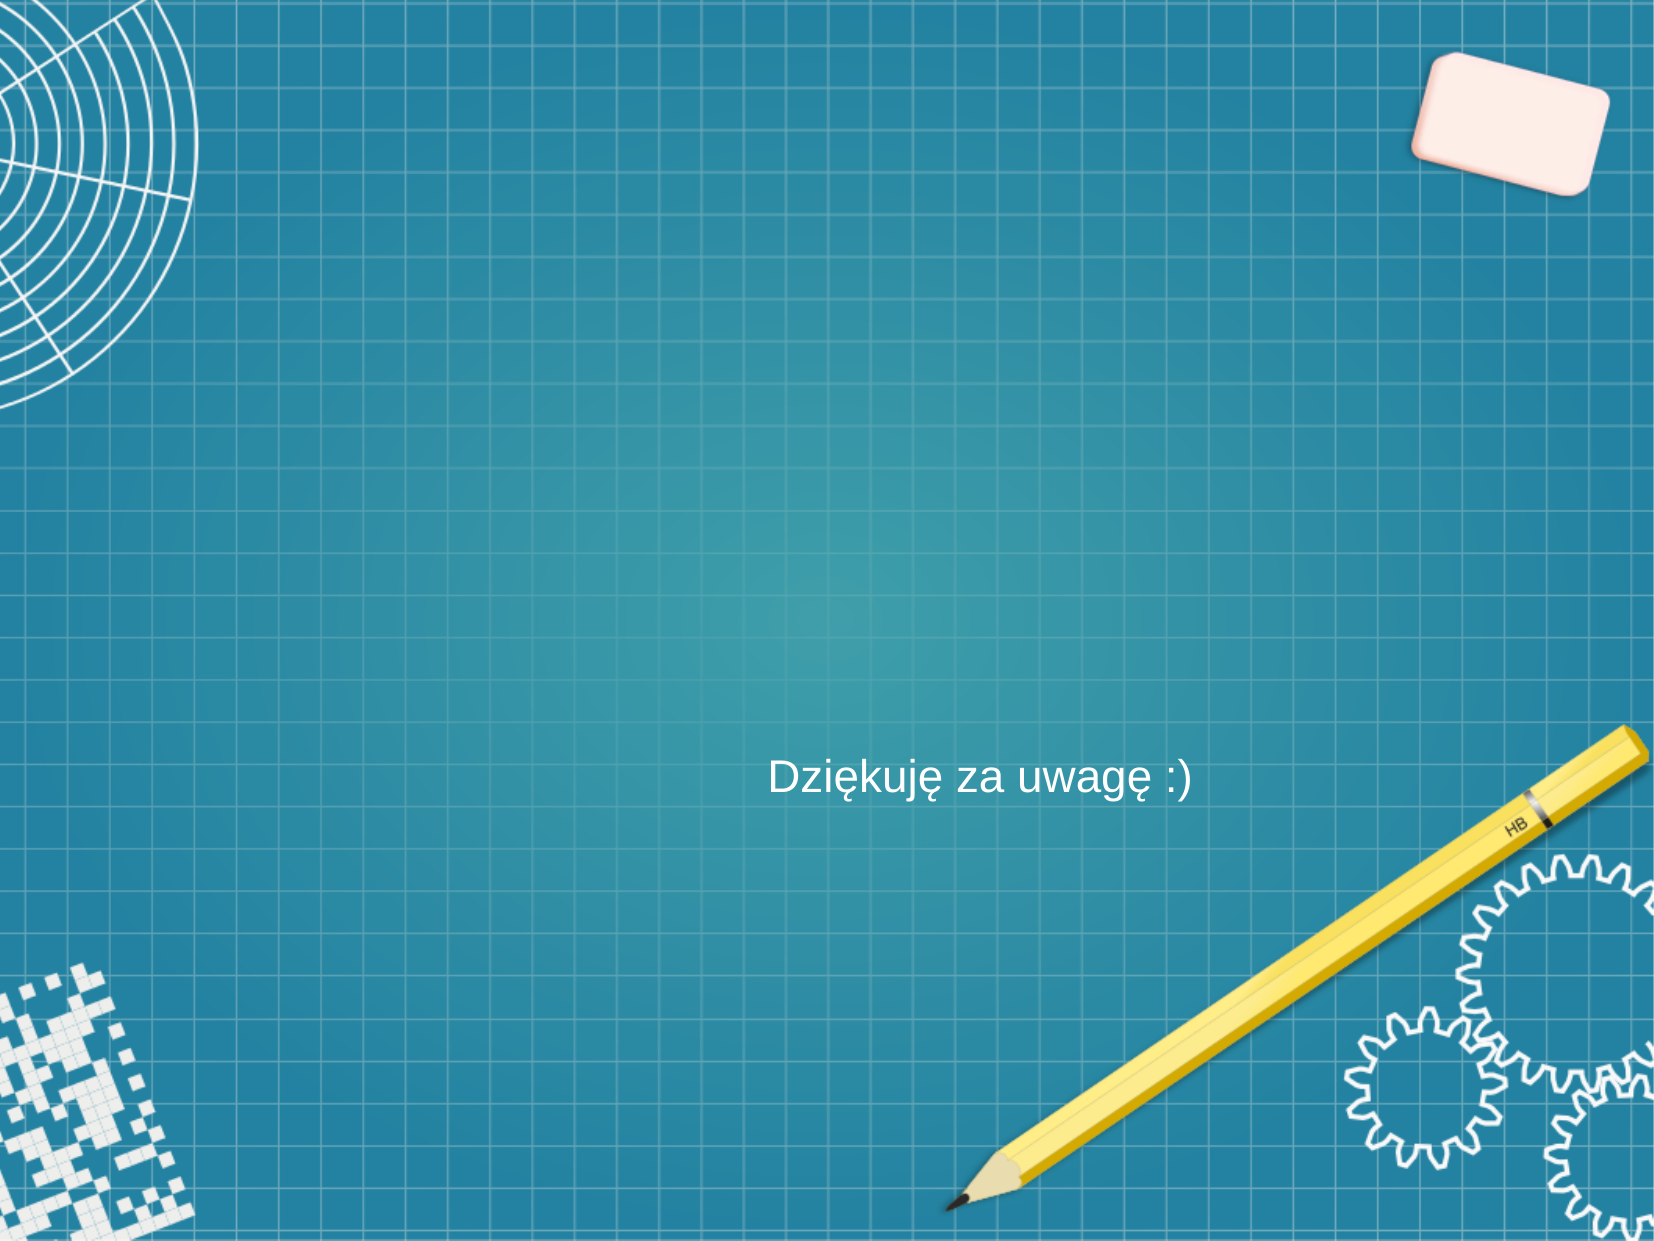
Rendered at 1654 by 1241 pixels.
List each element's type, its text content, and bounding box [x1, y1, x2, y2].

title Dziękuję za uwagę :) [389, 443, 1571, 803]
picture [0, 0, 1654, 1241]
